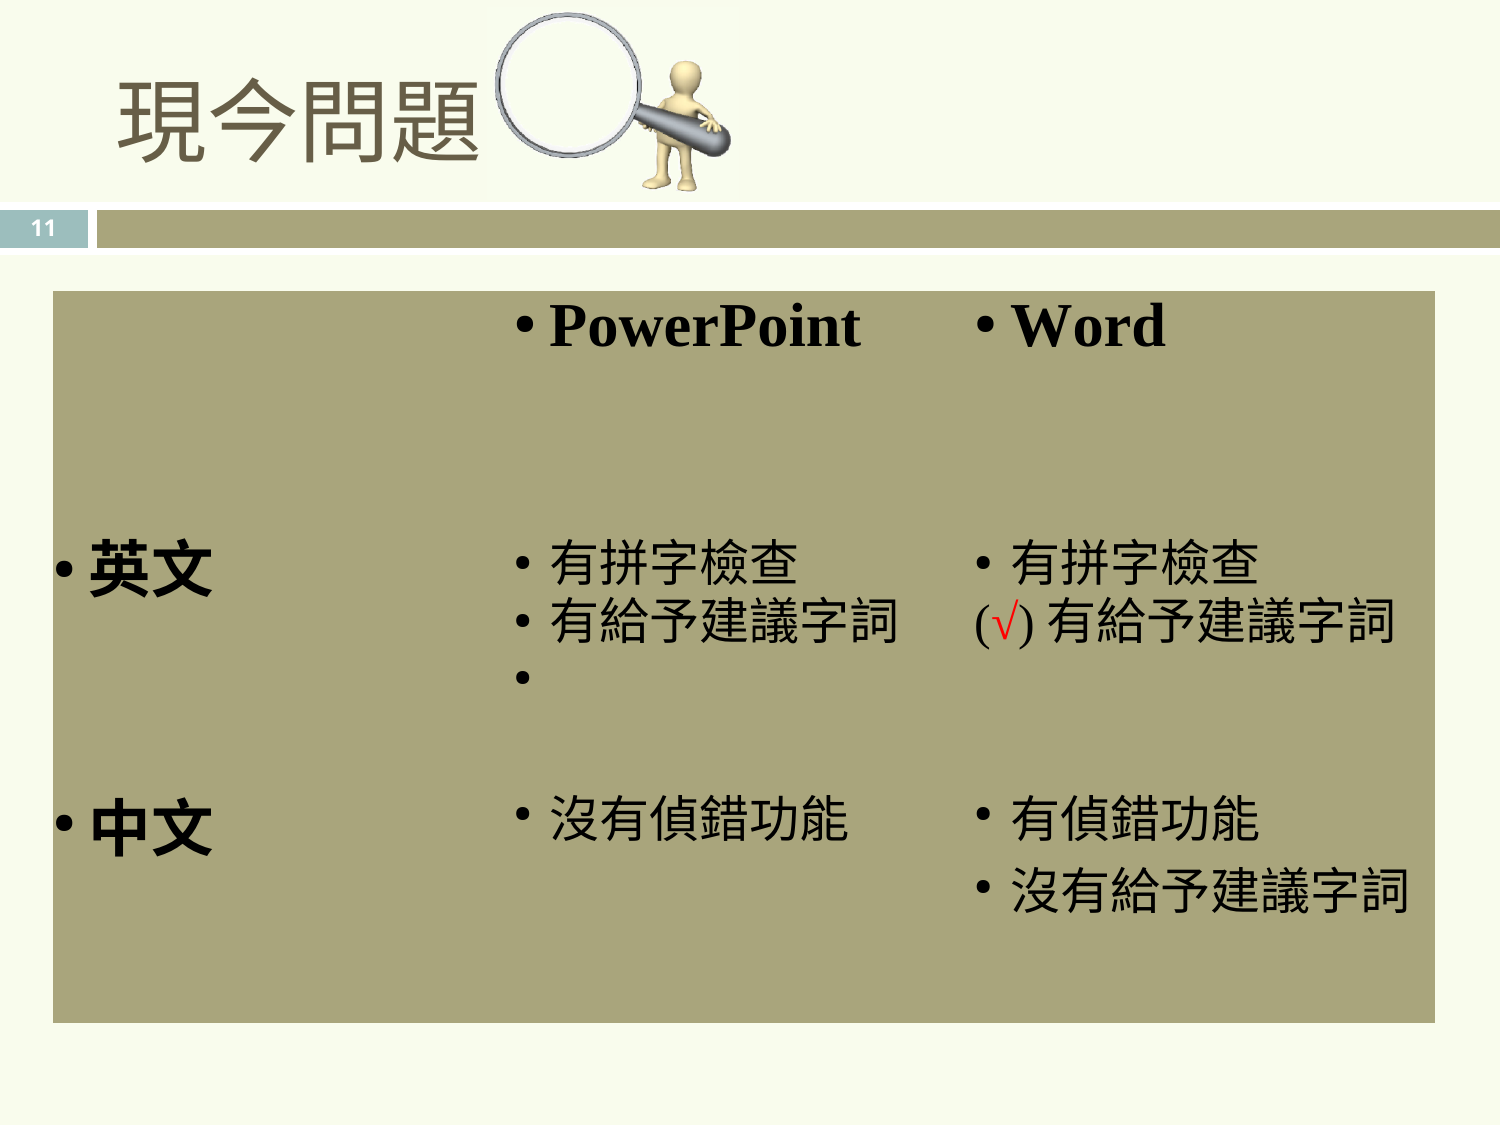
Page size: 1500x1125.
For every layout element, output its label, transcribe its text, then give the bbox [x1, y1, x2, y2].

table_cell 有拼字檢查 有給予建議字詞 [514, 535, 974, 779]
table_header [53, 291, 514, 535]
table_cell 中文 [53, 779, 514, 1023]
table_cell 有拼字檢查 (√)有給予建議字詞 [974, 535, 1435, 779]
table_cell 英文 [53, 535, 514, 779]
table_cell 沒有偵錯功能 [514, 779, 974, 1023]
picture [487, 7, 739, 200]
table_header Word [974, 291, 1435, 535]
table_cell 有偵錯功能 沒有給予建議字詞 [974, 779, 1435, 1023]
title 現今問題 [100, 37, 1438, 201]
text_box 11 [0, 208, 88, 249]
table_header PowerPoint [514, 291, 974, 535]
